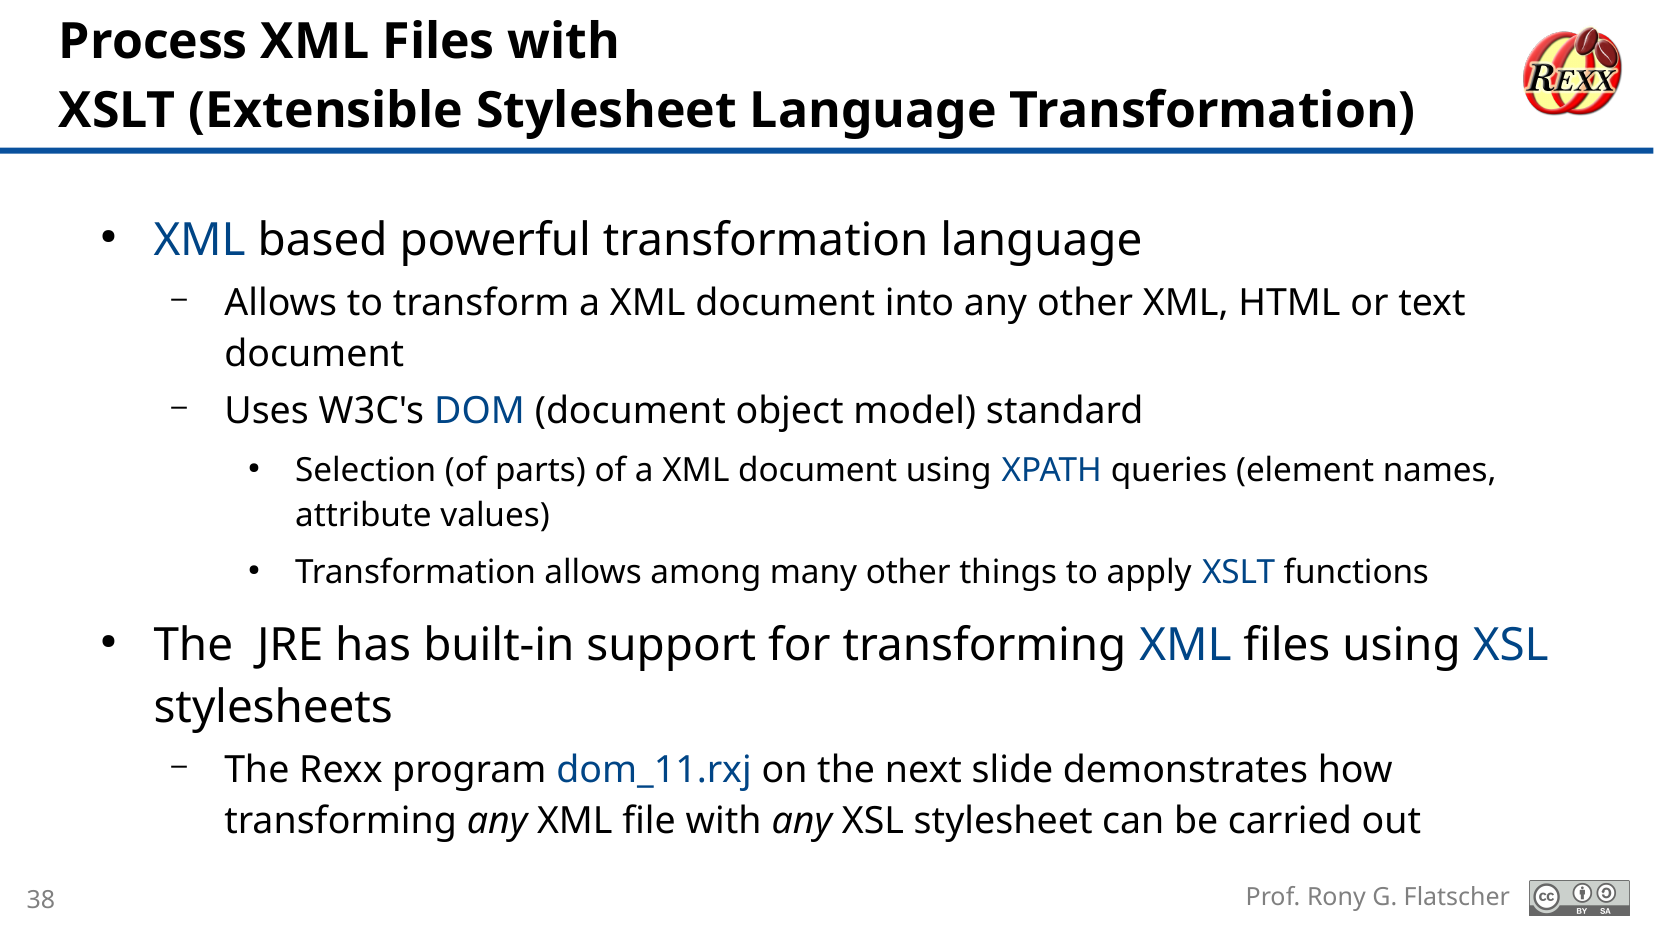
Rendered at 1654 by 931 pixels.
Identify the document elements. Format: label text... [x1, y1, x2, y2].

list XML based powerful transformation language Allows to transform a XML document into any other XML, HTML or text document Uses W3C's DOM (document object model) standard Selection (of parts) of a XML document using XPATH queries (element names, attribute values) Transformation allows among many other things to apply XSLT functions The JRE has built-in support for transforming XML files using XSL stylesheets The Rexx program dom_11.rxj on the next slide demonstrates how transforming any XML file with any XSL stylesheet can be carried out [82, 206, 1571, 857]
title Process XML Files with XSLT (Extensible Stylesheet Language Transformation) [0, 0, 1654, 148]
